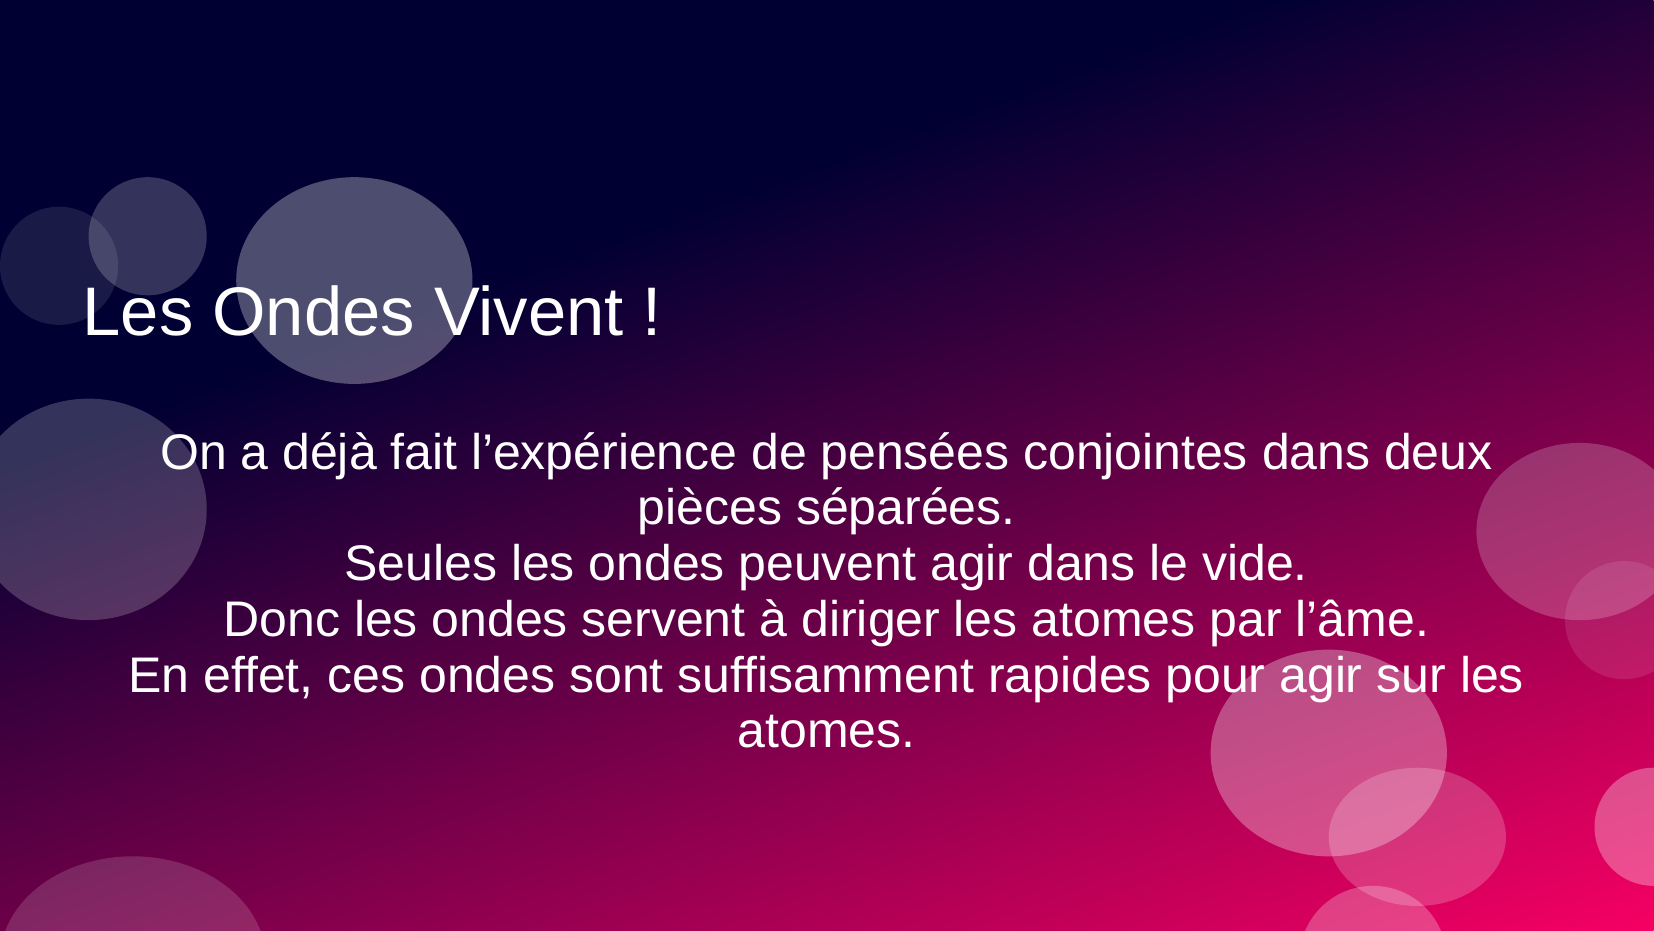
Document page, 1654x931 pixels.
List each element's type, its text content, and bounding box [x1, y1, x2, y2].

title Les Ondes Vivent ! [82, 234, 1571, 390]
subtitle On a déjà fait l’expérience de pensées conjointes dans deux pièces séparées. Seules les ondes peuvent agir dans le vide. Donc les ondes servent à diriger les atomes par l’âme. En effet, ces ondes sont suffisamment rapides pour agir sur les atomes. [82, 423, 1571, 759]
